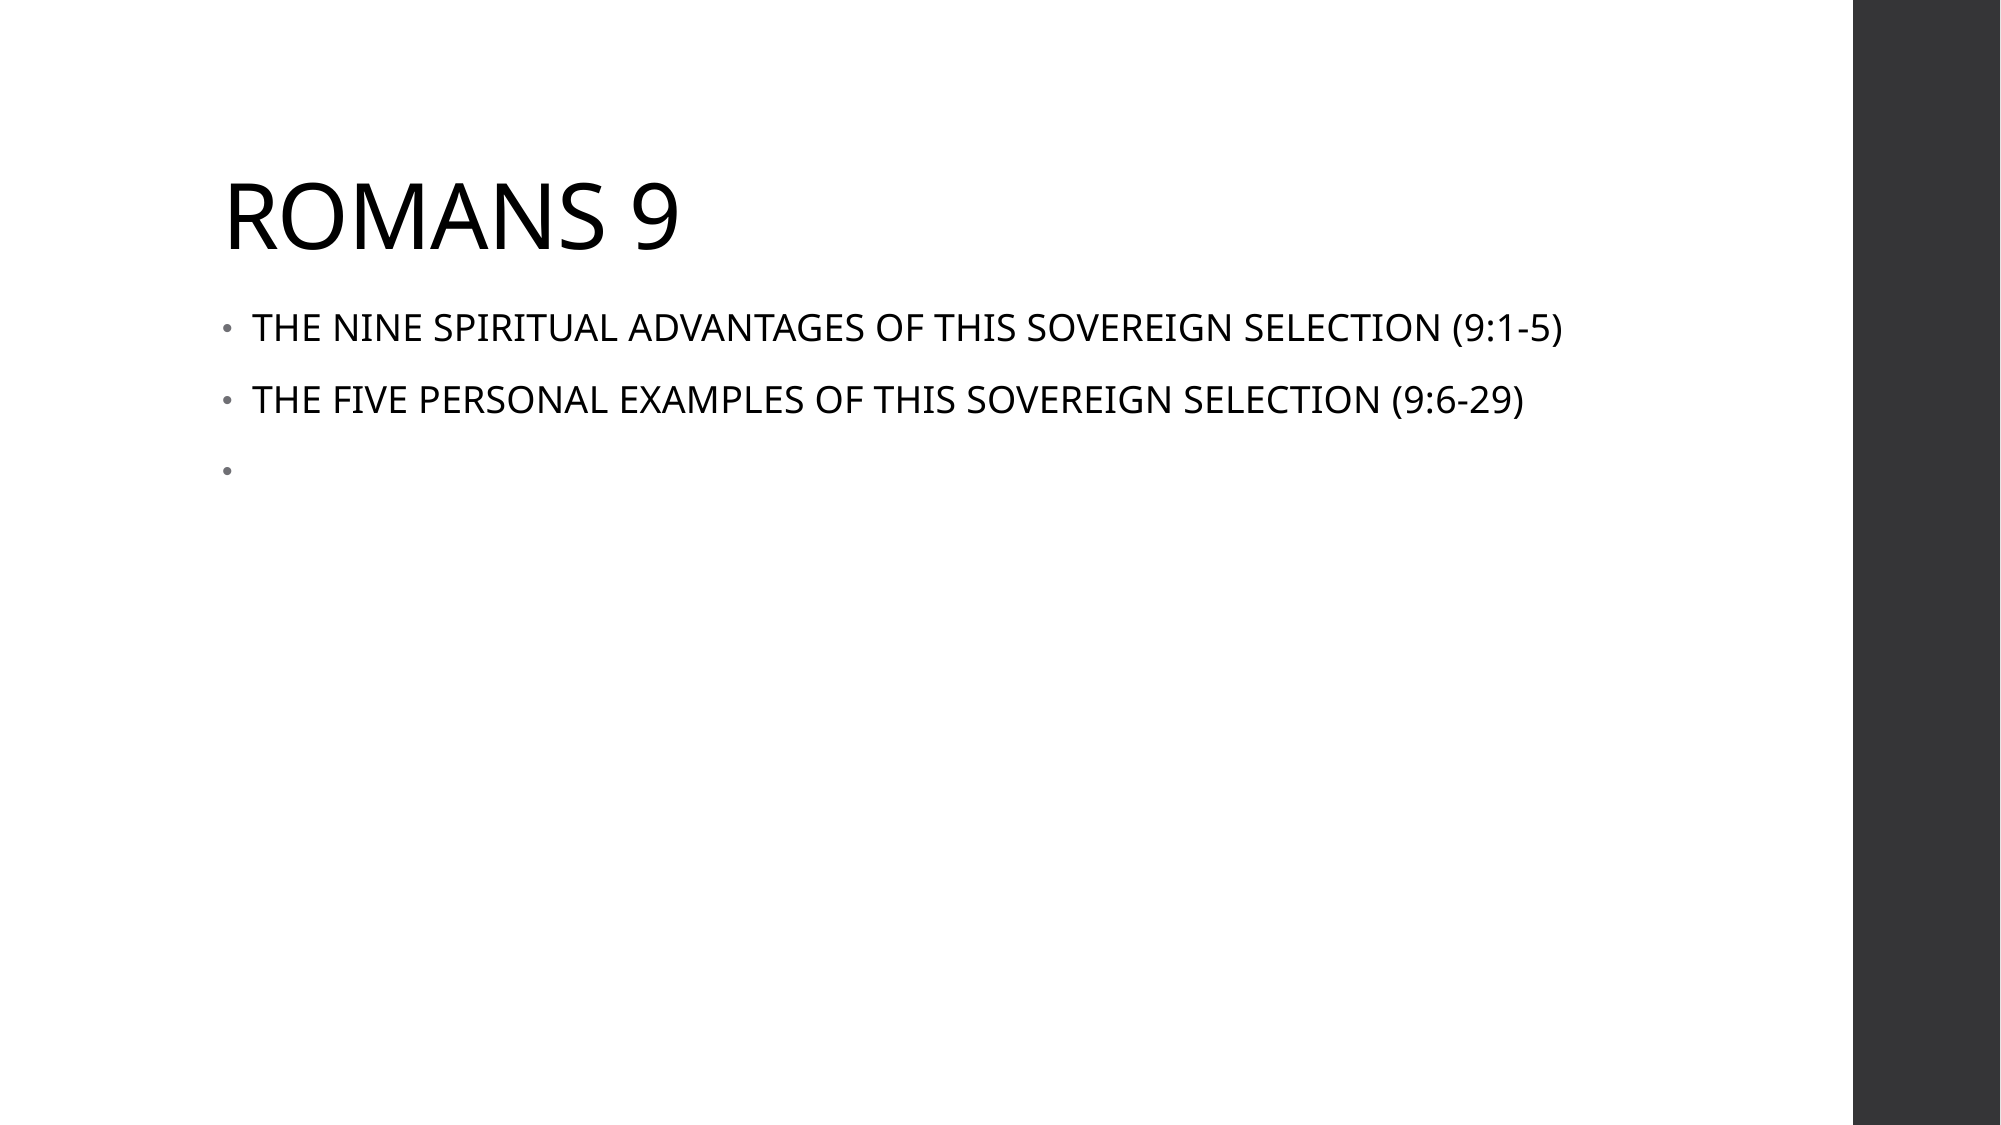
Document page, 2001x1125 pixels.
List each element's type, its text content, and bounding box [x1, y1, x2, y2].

list THE NINE SPIRITUAL ADVANTAGES OF THIS SOVEREIGN SELECTION (9:1-5) THE FIVE PERSONAL EXAMPLES OF THIS SOVEREIGN SELECTION (9:6-29) [206, 299, 1617, 1014]
title ROMANS 9 [206, 60, 1797, 278]
